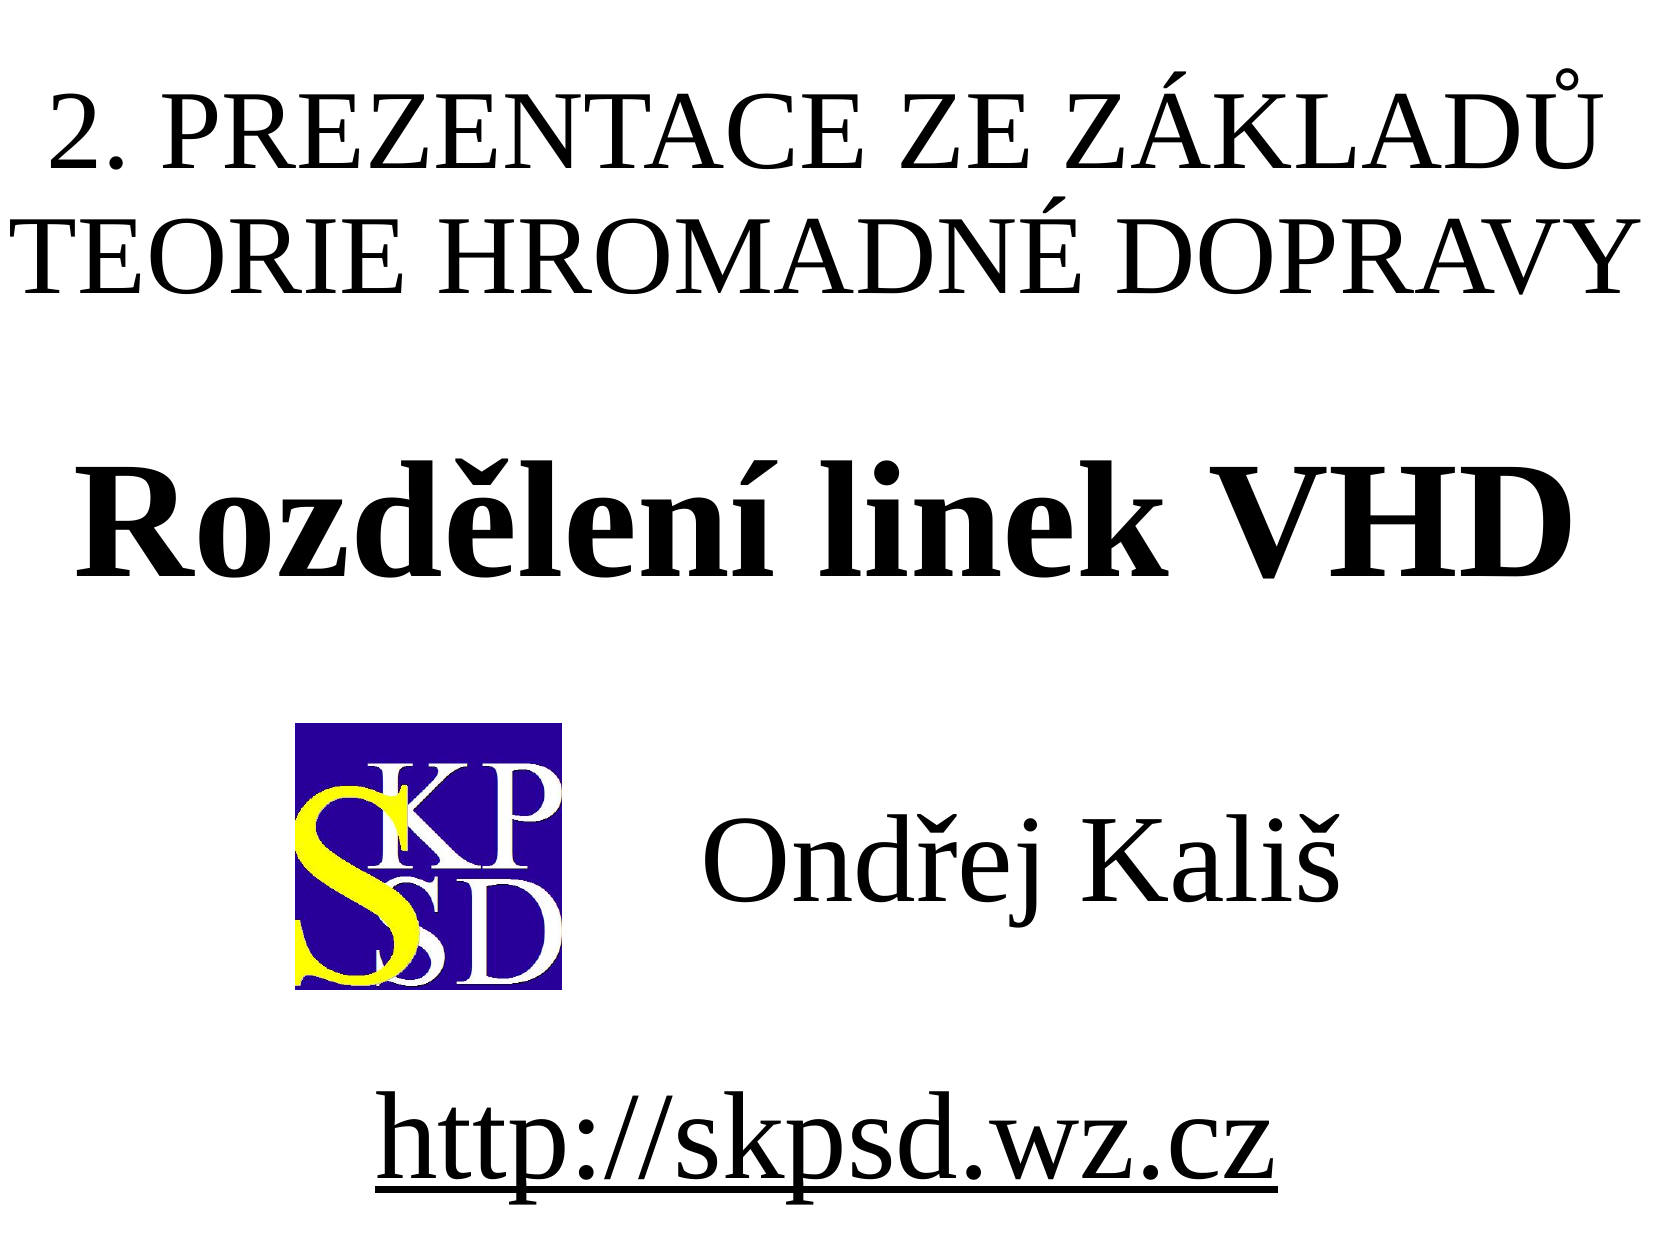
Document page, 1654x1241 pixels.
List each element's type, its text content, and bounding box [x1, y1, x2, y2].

text_box http://skpsd.wz.cz [360, 1060, 1294, 1214]
picture [295, 723, 562, 990]
text_box 2. PREZENTACE ZE ZÁKLADŮ TEORIE HROMADNÉ DOPRAVY [0, 60, 1654, 325]
text_box Rozdělení linek VHD [58, 420, 1596, 621]
text_box Ondřej Kališ [686, 782, 1359, 936]
